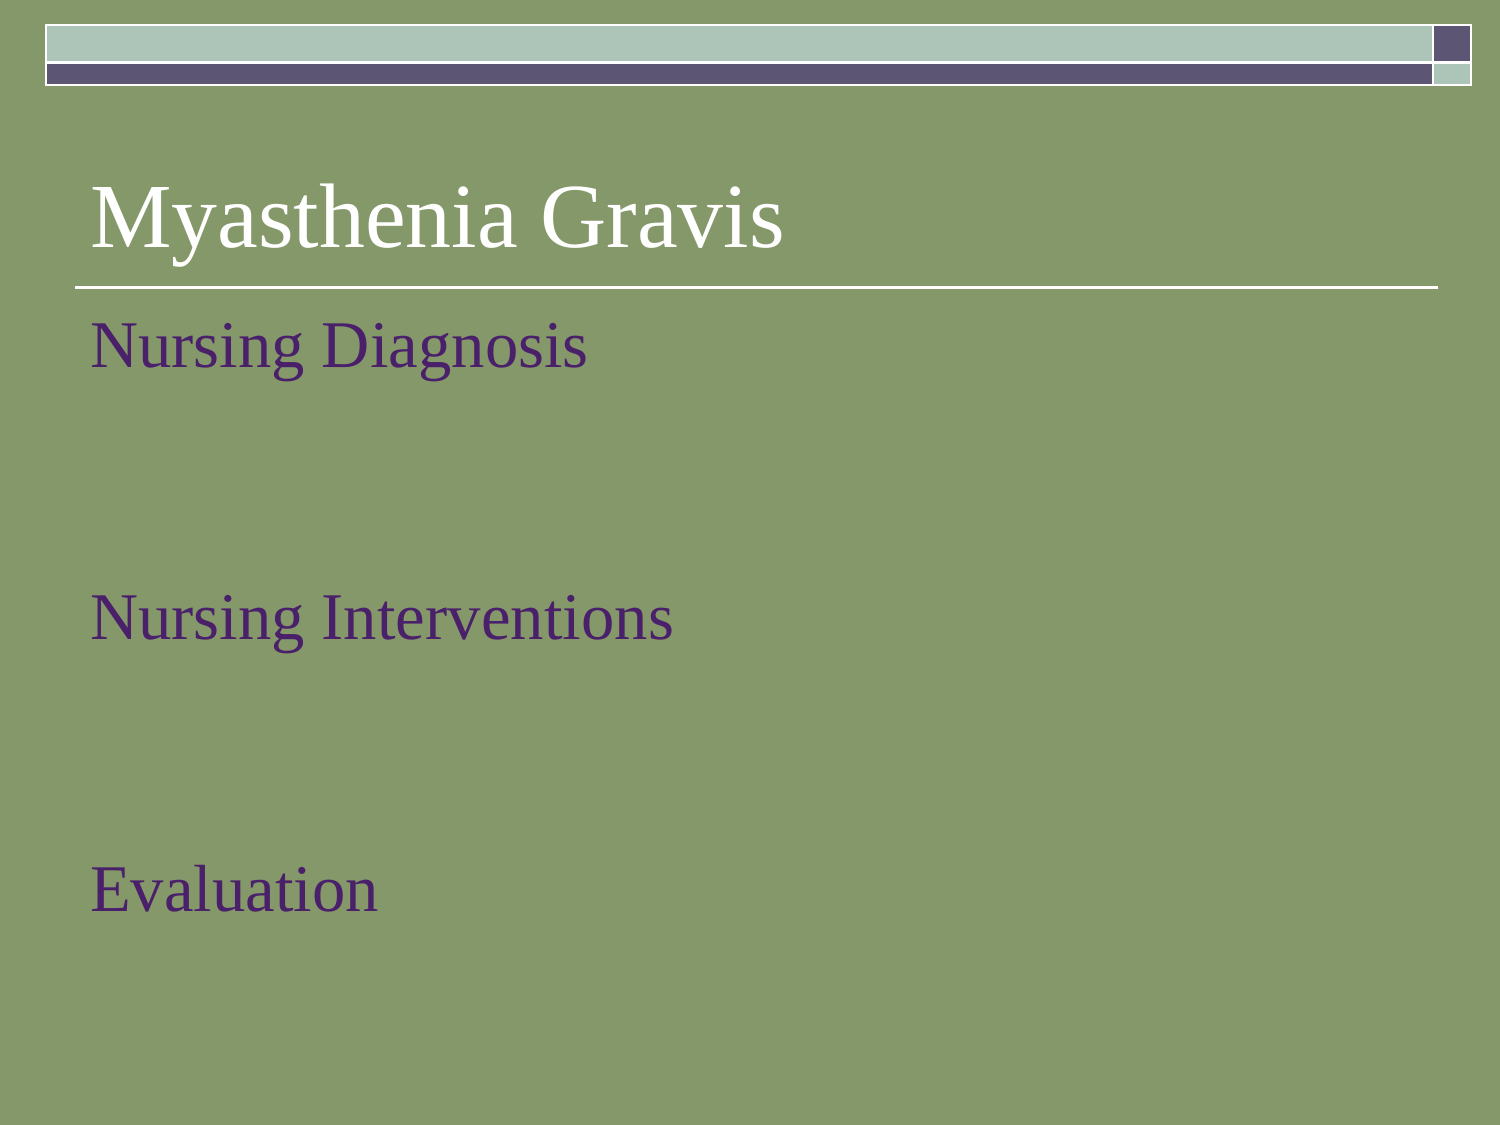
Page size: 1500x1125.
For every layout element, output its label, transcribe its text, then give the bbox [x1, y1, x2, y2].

title Myasthenia Gravis [75, 87, 1426, 275]
list Nursing Diagnosis Nursing Interventions Evaluation [75, 299, 1426, 1006]
